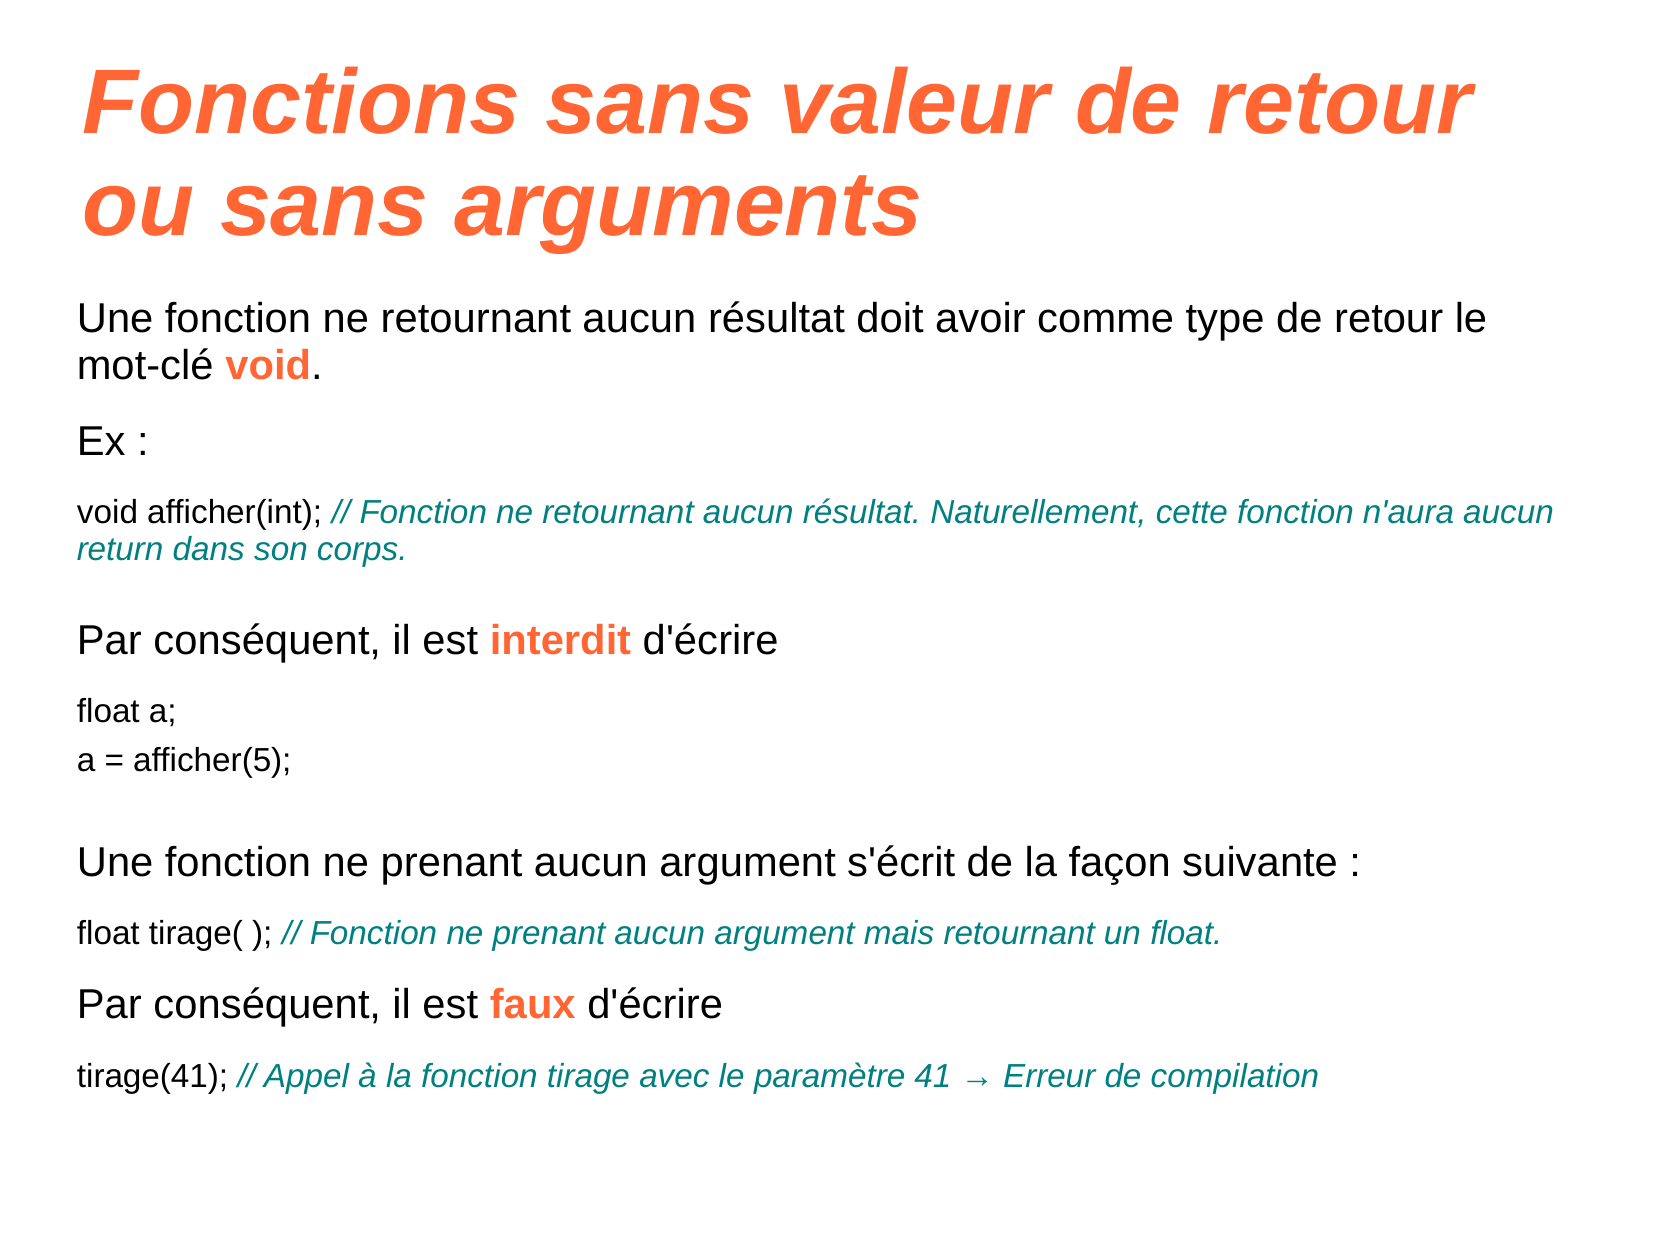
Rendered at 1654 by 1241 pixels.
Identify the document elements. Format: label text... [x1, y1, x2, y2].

list Une fonction ne retournant aucun résultat doit avoir comme type de retour le mot-clé void. Ex : void afficher(int); // Fonction ne retournant aucun résultat. Naturellement, cette fonction n'aura aucun return dans son corps. Par conséquent, il est interdit d'écrire float a; a = afficher(5); Une fonction ne prenant aucun argument s'écrit de la façon suivante : float tirage( ); // Fonction ne prenant aucun argument mais retournant un float. Par conséquent, il est faux d'écrire tirage(41); // Appel à la fonction tirage avec le paramètre 41 → Erreur de compilation [76, 295, 1565, 1114]
title Fonctions sans valeur de retour ou sans arguments [82, 49, 1571, 257]
